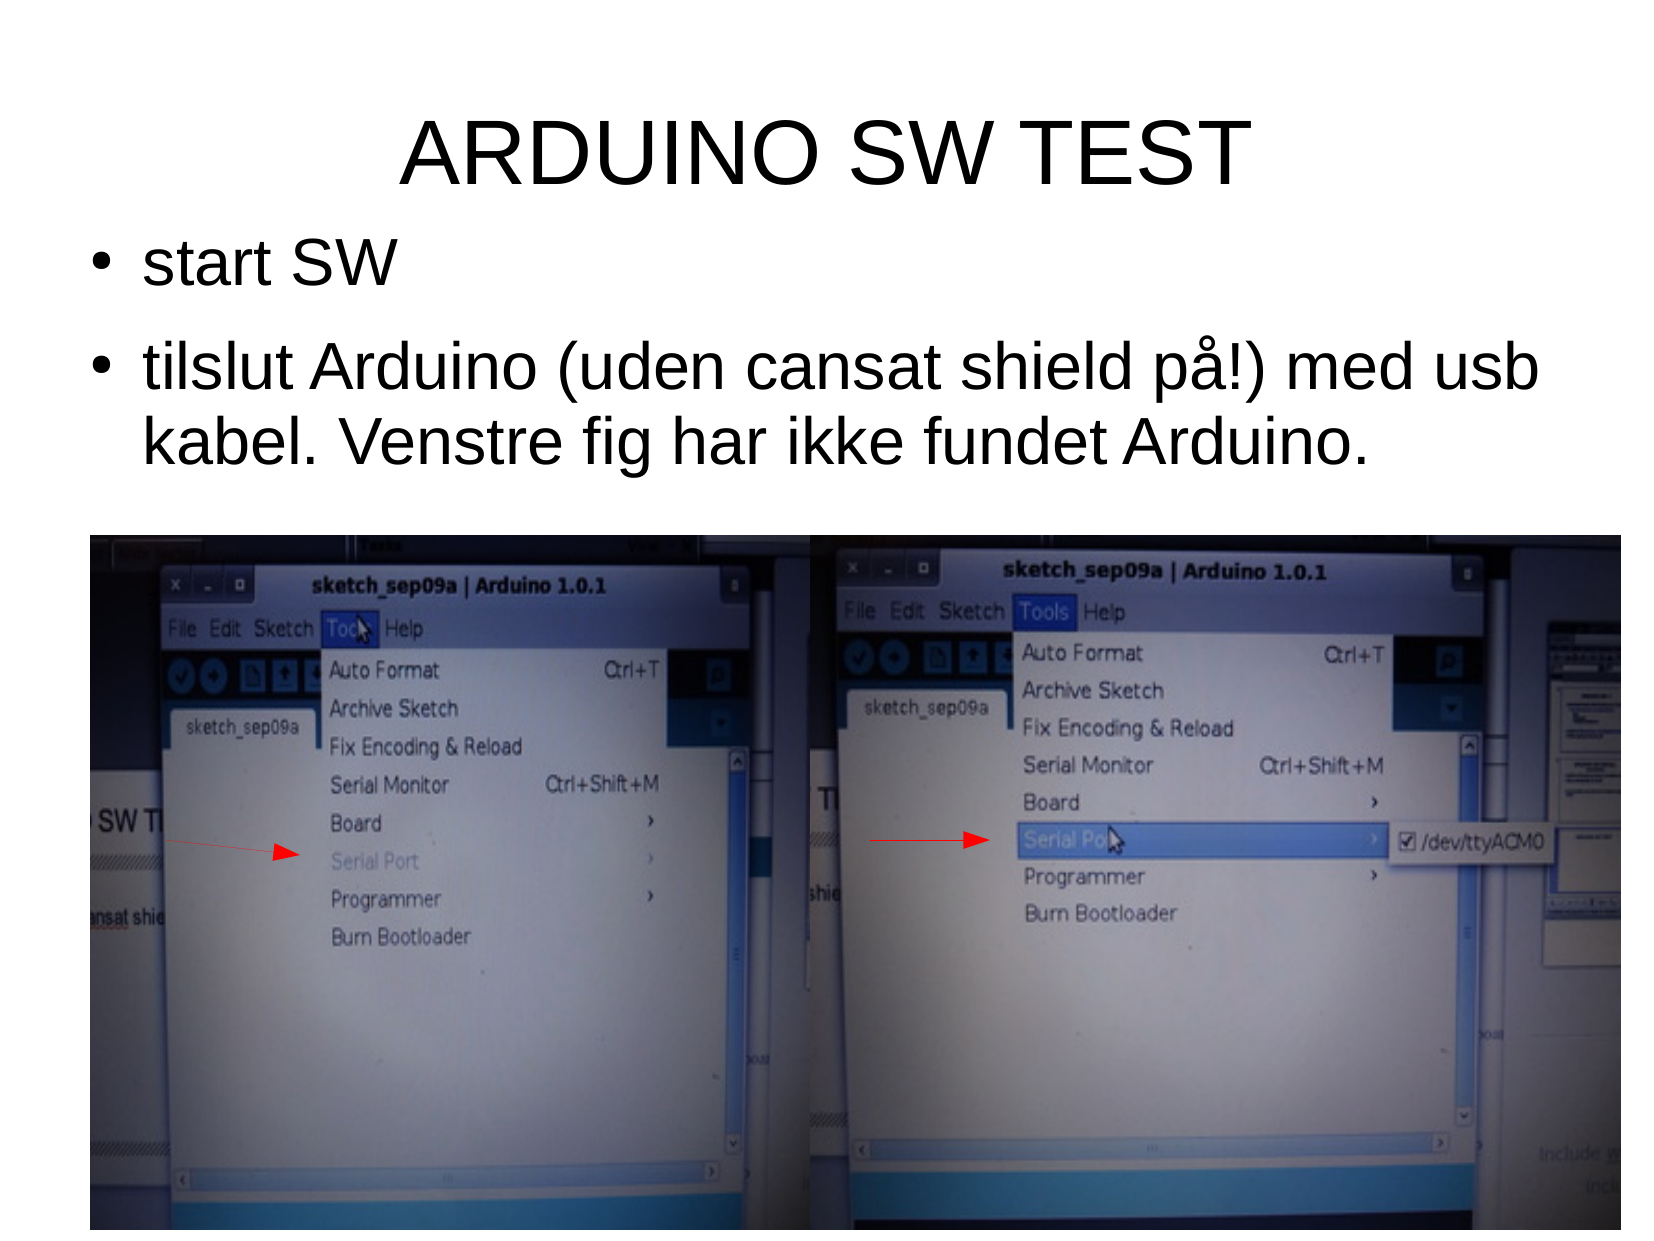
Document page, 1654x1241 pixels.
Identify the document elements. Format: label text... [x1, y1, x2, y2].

picture [90, 535, 1621, 1231]
list start SW tilslut Arduino (uden cansat shield på!) med usb kabel. Venstre fig har ikke fundet Arduino. [71, 225, 1561, 1109]
title ARDUINO SW TEST [82, 49, 1571, 257]
